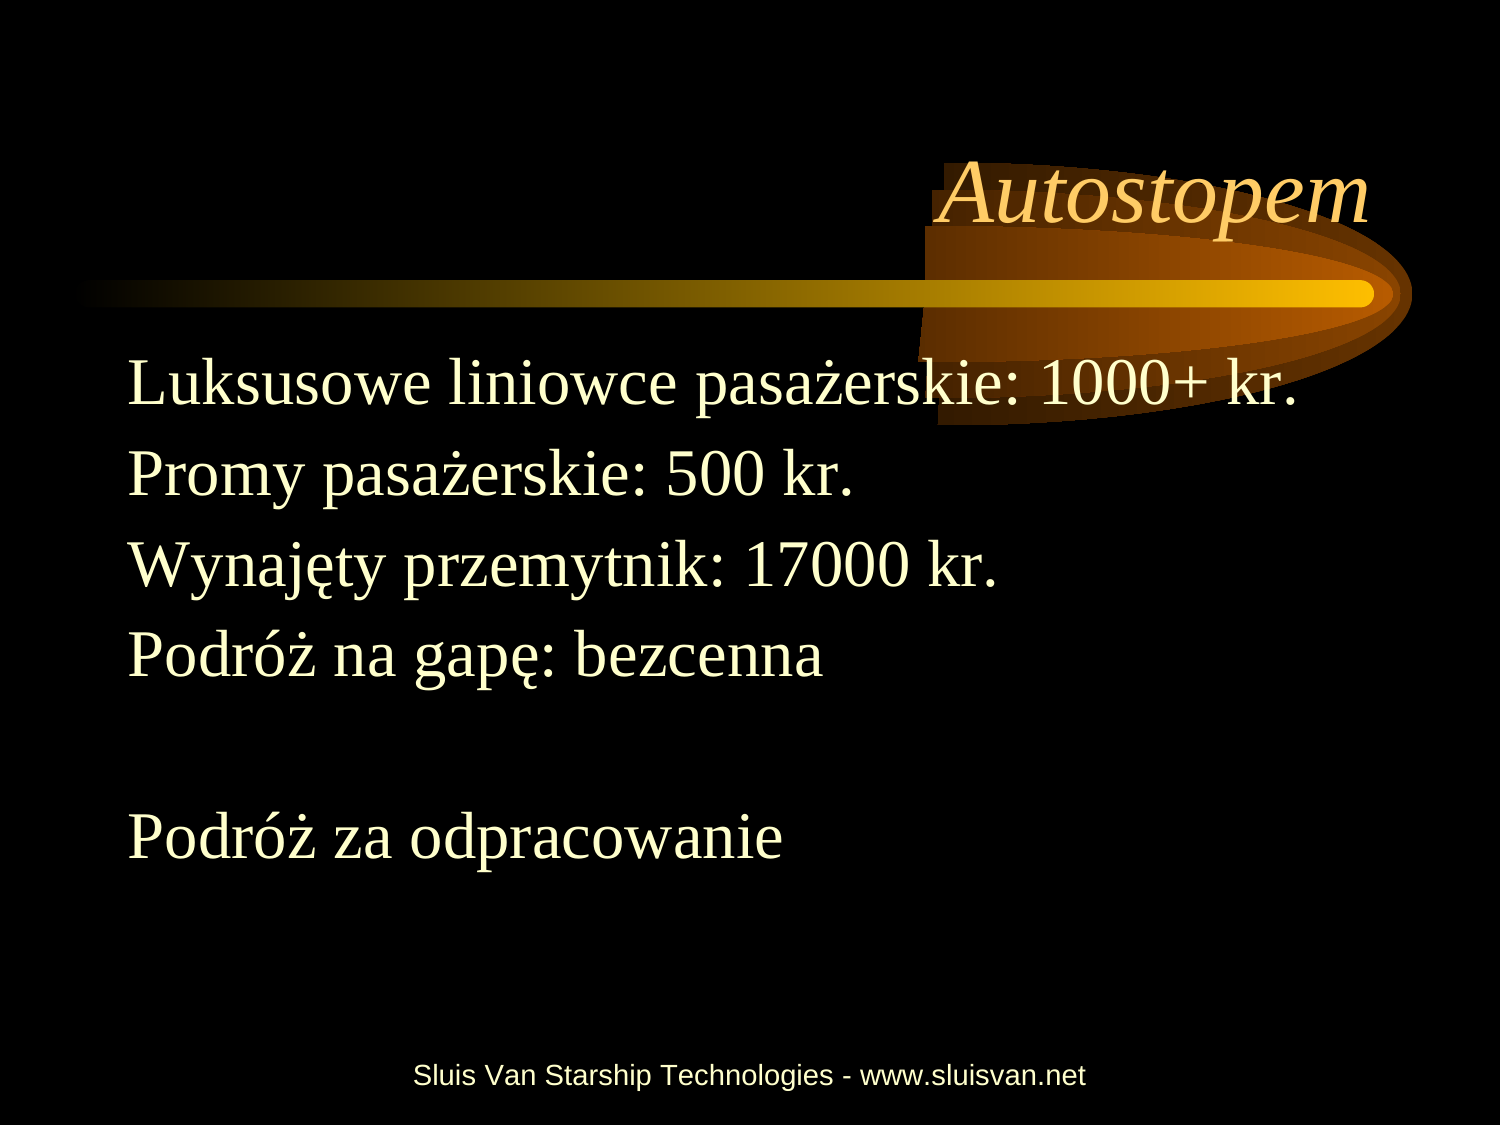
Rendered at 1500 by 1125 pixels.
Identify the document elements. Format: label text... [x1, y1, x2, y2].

title Autostopem [112, 62, 1388, 250]
list Luksusowe liniowce pasażerskie: 1000+ kr. Promy pasażerskie: 500 kr. Wynajęty przemytnik: 17000 kr. Podróż na gapę: bezcenna Podróż za odpracowanie [112, 337, 1388, 1013]
